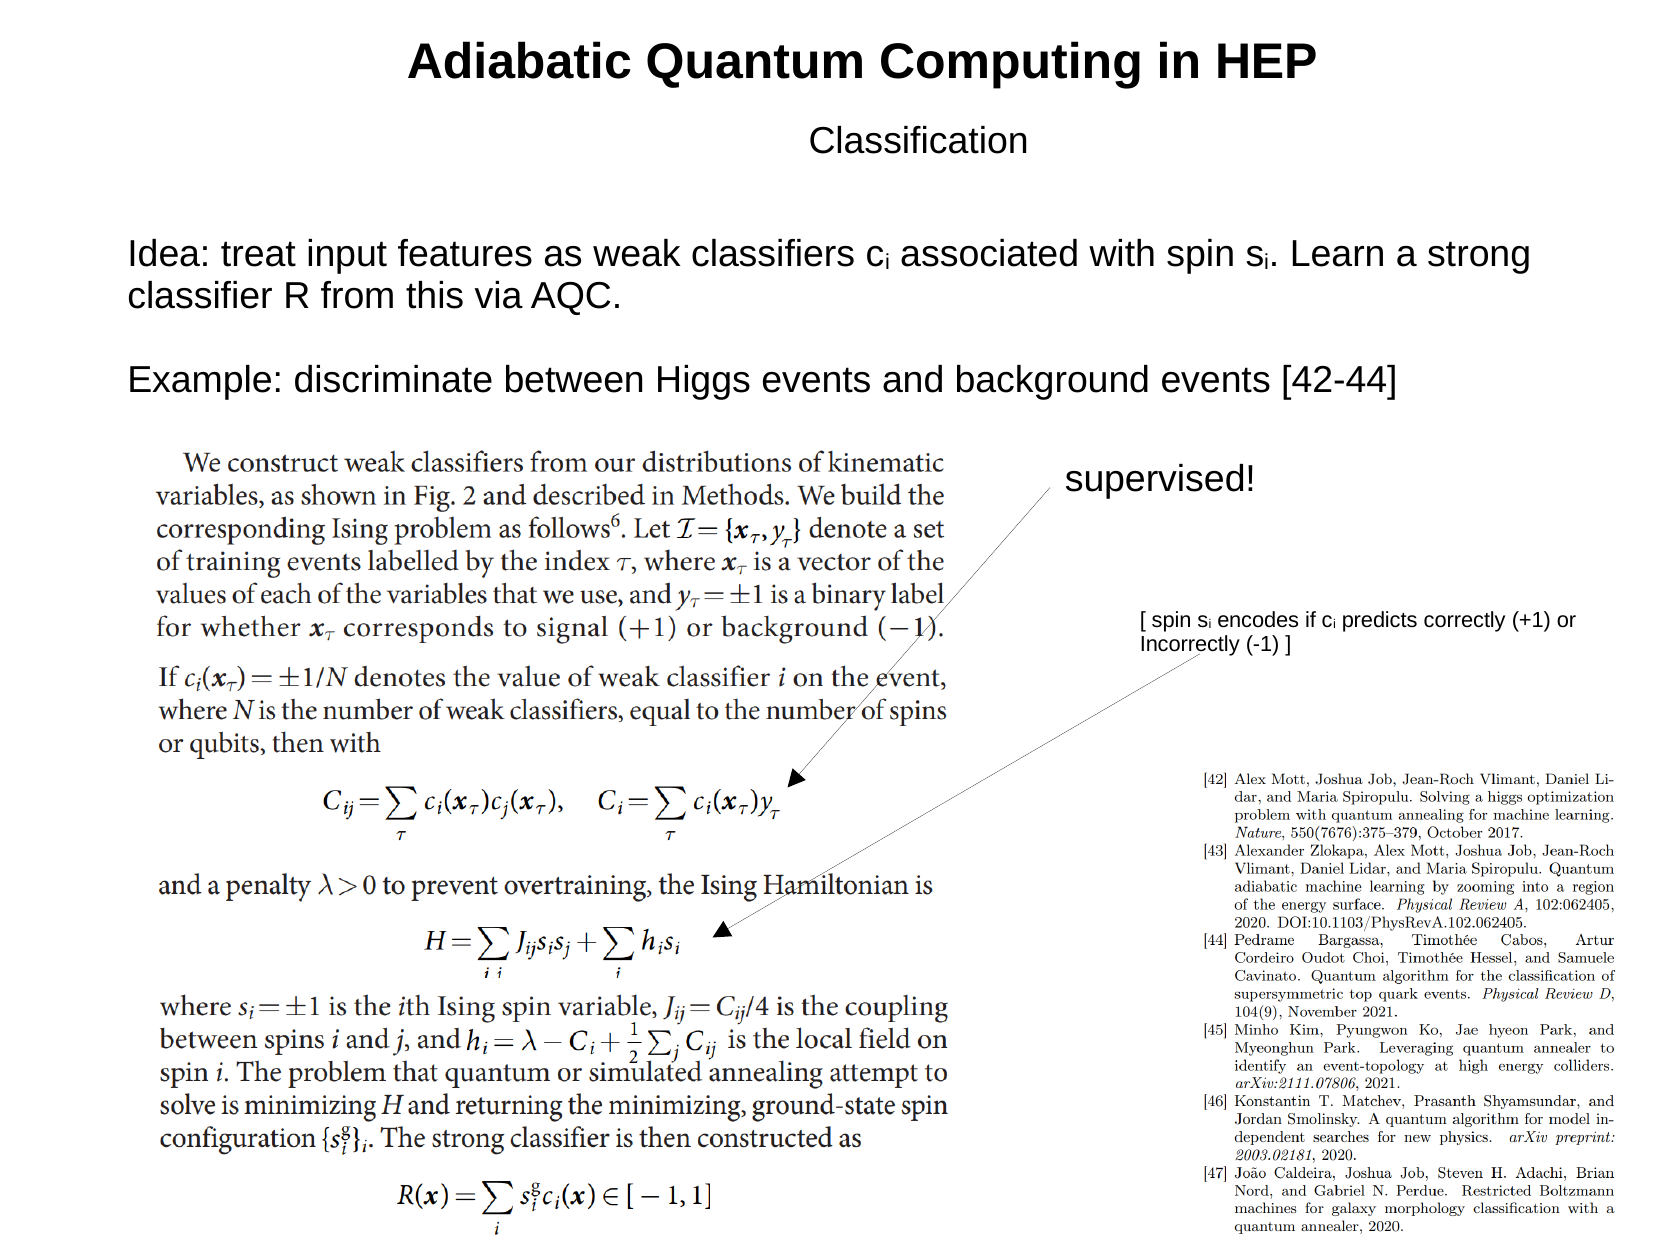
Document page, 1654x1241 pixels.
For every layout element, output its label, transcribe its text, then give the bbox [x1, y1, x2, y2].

text_box supervised! [1050, 450, 1351, 549]
picture [144, 653, 957, 1238]
text_box Idea: treat input features as weak classifiers ci associated with spin si. Learn a strong classifier R from this via AQC. Example: discriminate between Higgs events and background events [42-44] [112, 225, 1651, 408]
picture [1200, 769, 1630, 1236]
text_box Classification [675, 112, 1163, 170]
picture [150, 450, 950, 646]
text_box Adiabatic Quantum Computing in HEP [150, 26, 1576, 188]
picture [913, 604, 950, 646]
text_box [ spin si encodes if ci predicts correctly (+1) or Incorrectly (-1) ] [1125, 600, 1613, 664]
